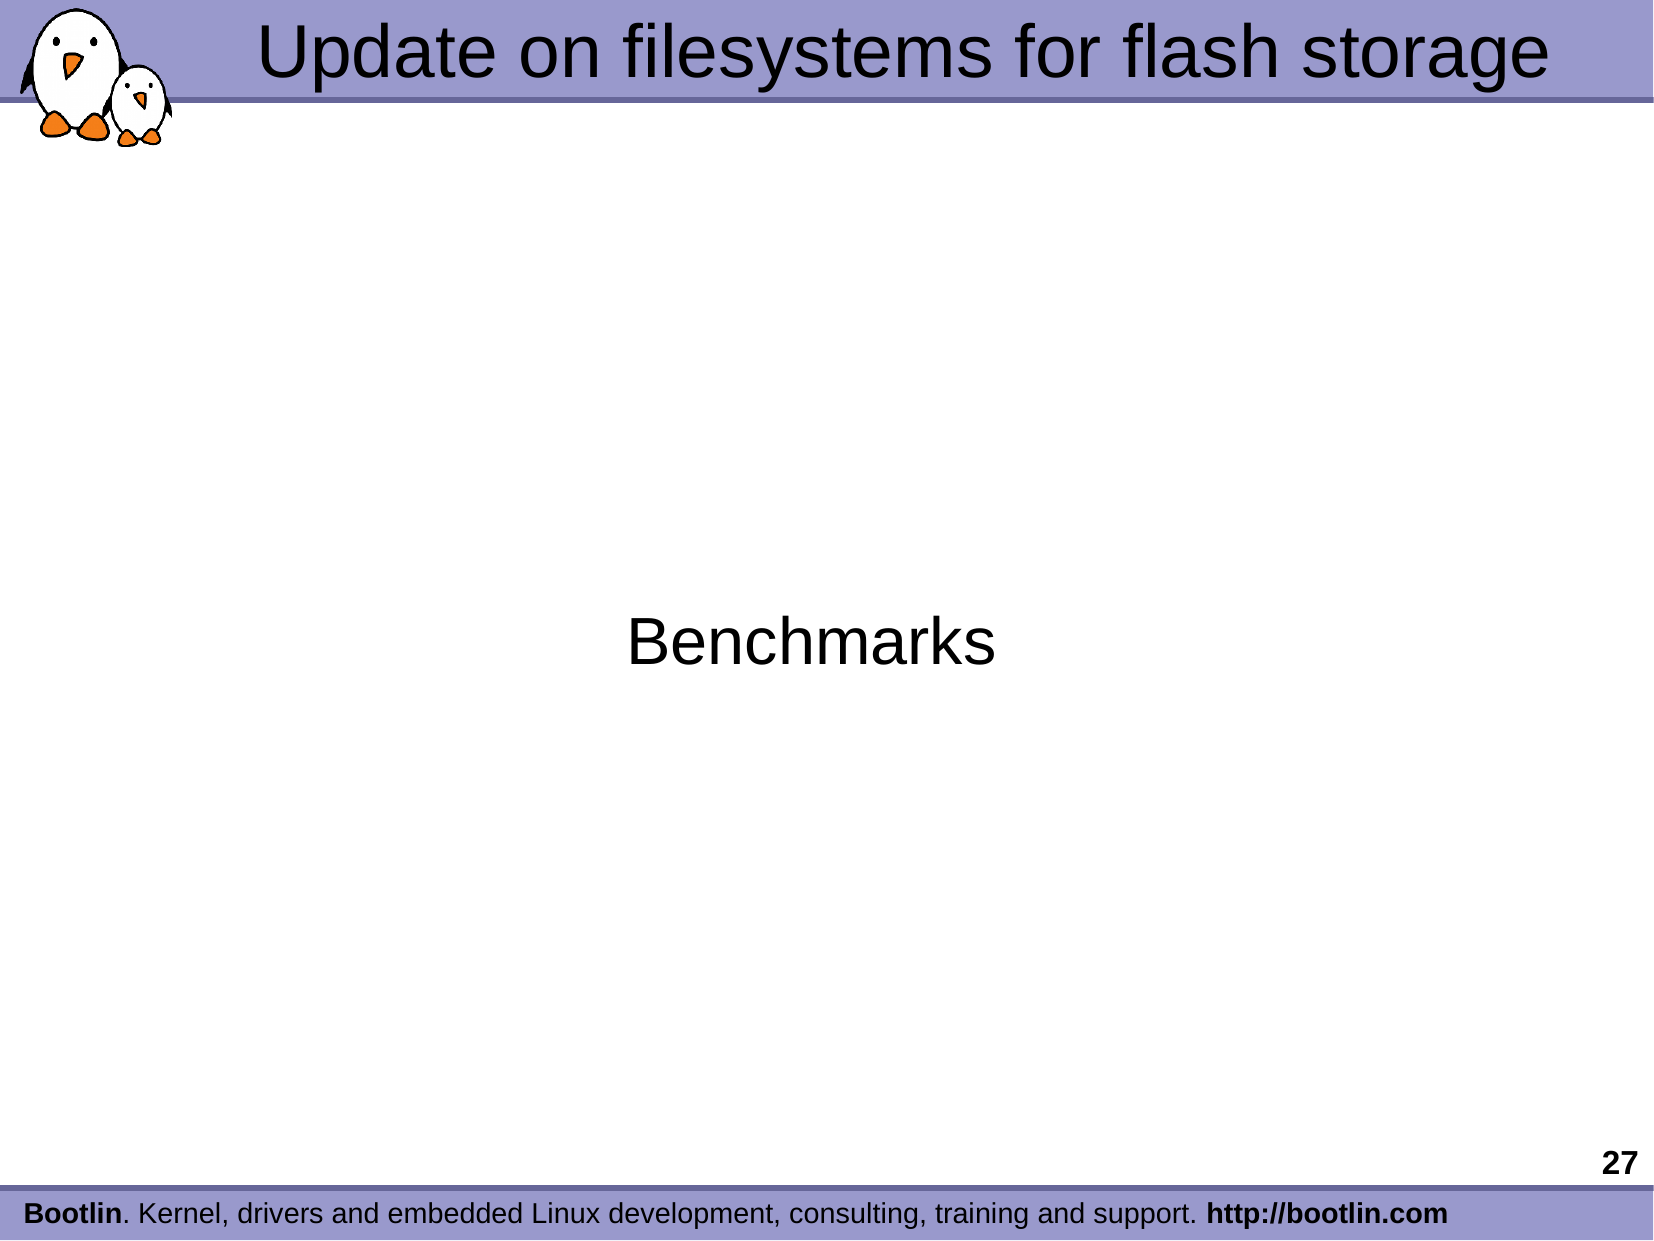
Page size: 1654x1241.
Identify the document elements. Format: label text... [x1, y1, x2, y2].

title Update on filesystems for flash storage [178, 5, 1631, 97]
picture [20, 8, 172, 147]
subtitle Benchmarks [105, 216, 1518, 1066]
